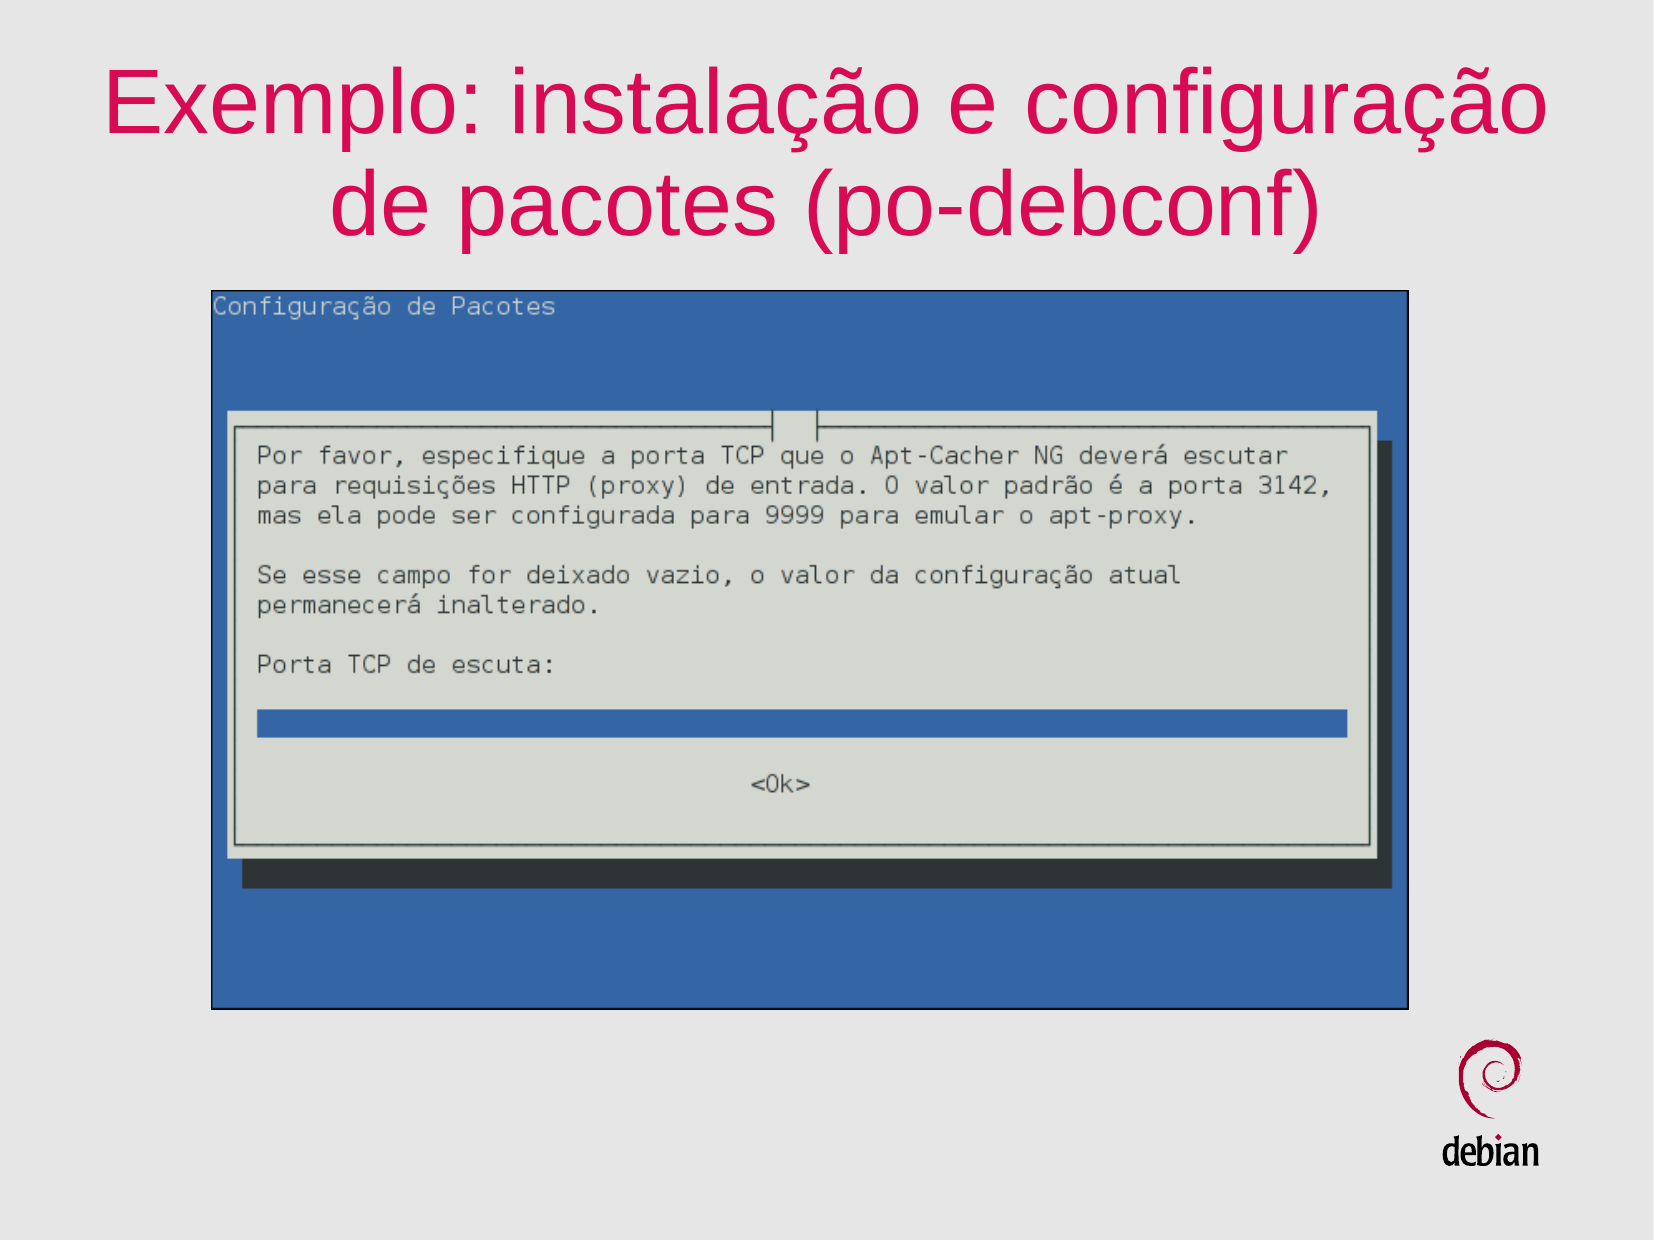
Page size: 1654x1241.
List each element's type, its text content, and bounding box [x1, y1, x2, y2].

title Exemplo: instalação e configuração de pacotes (po-debconf) [82, 49, 1571, 257]
picture [211, 290, 1409, 1010]
